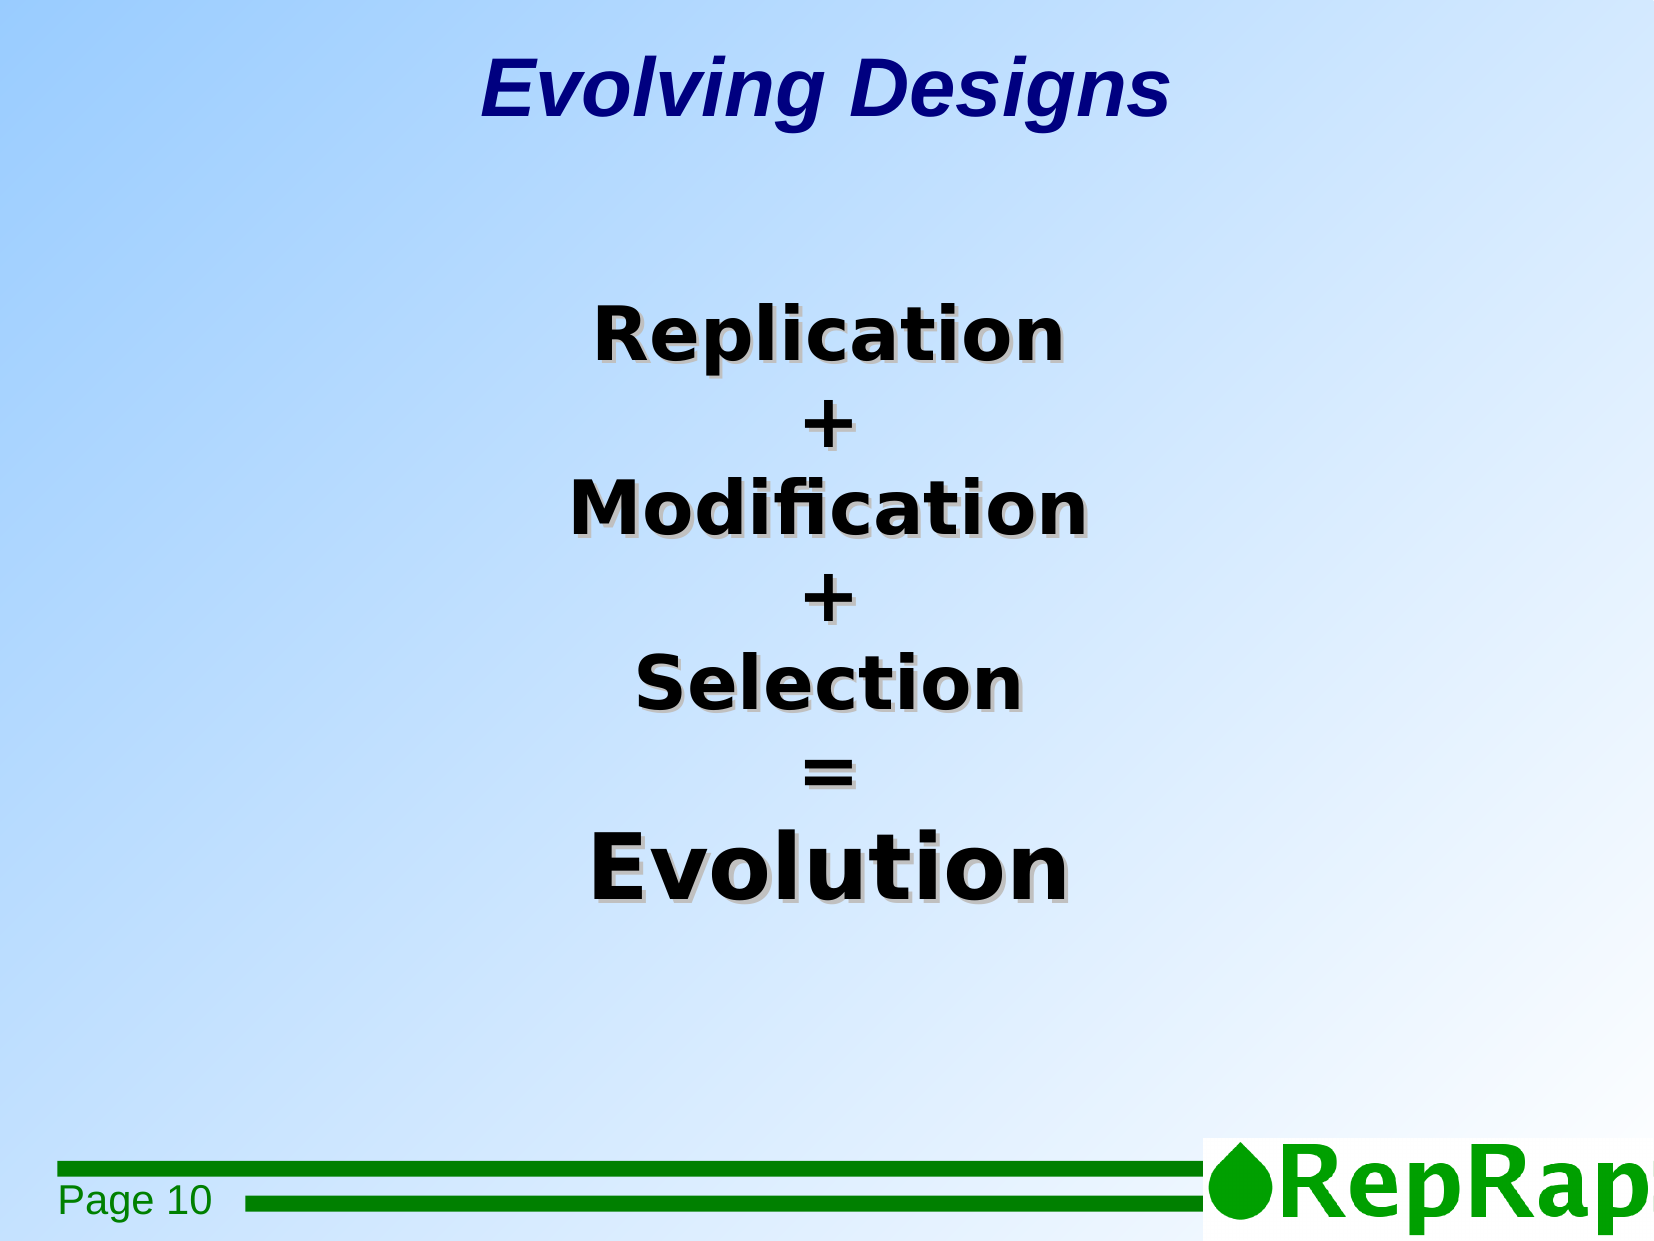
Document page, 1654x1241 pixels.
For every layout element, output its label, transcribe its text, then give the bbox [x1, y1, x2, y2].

title Evolving Designs [0, 10, 1654, 165]
picture [1203, 1138, 1654, 1241]
text_box Replication + Modification + Selection = Evolution [309, 290, 1350, 961]
